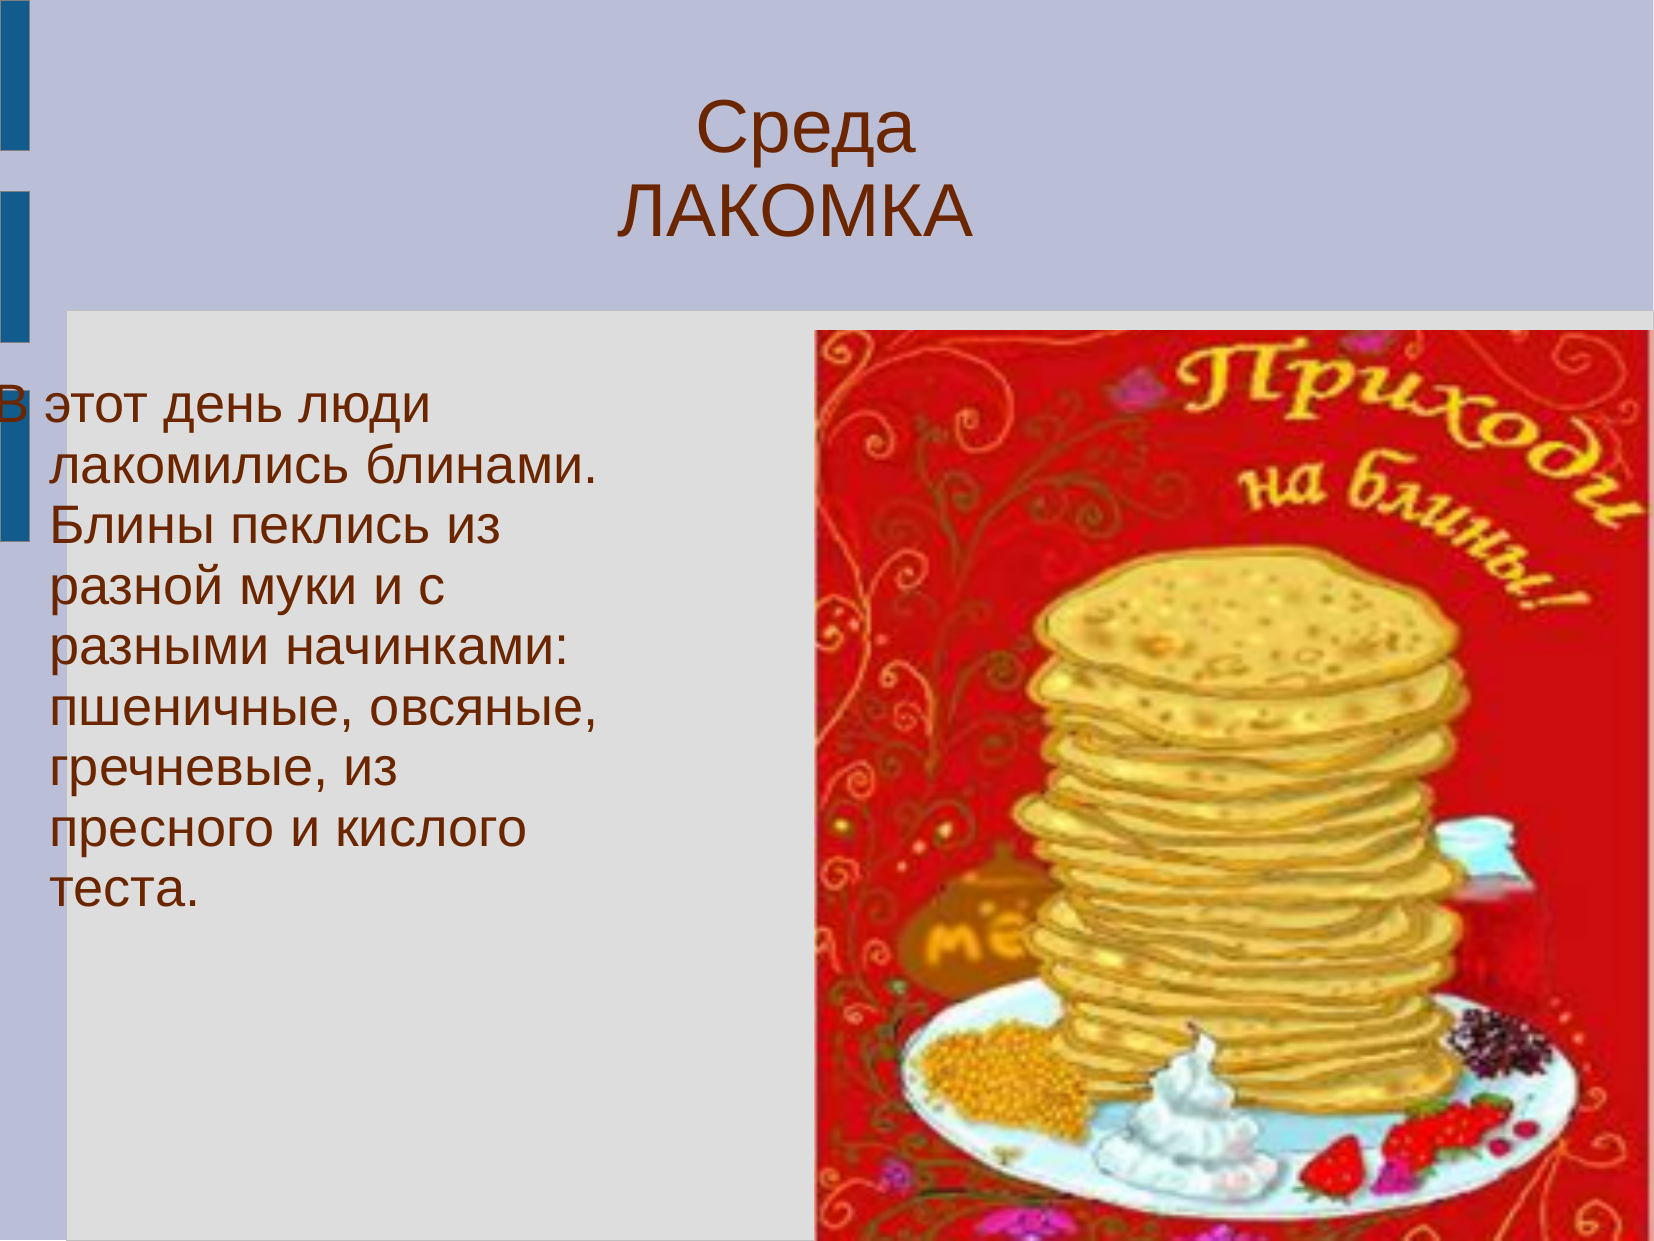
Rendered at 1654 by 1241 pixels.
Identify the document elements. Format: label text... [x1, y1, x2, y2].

text_box Среда ЛАКОМКА [602, 77, 989, 260]
text_box В этот день люди лакомились блинами. Блины пеклись из разной муки и с разными начинками: пшеничные, овсяные, гречневые, из пресного и кислого теста. [0, 366, 650, 1182]
picture [814, 330, 1654, 1241]
